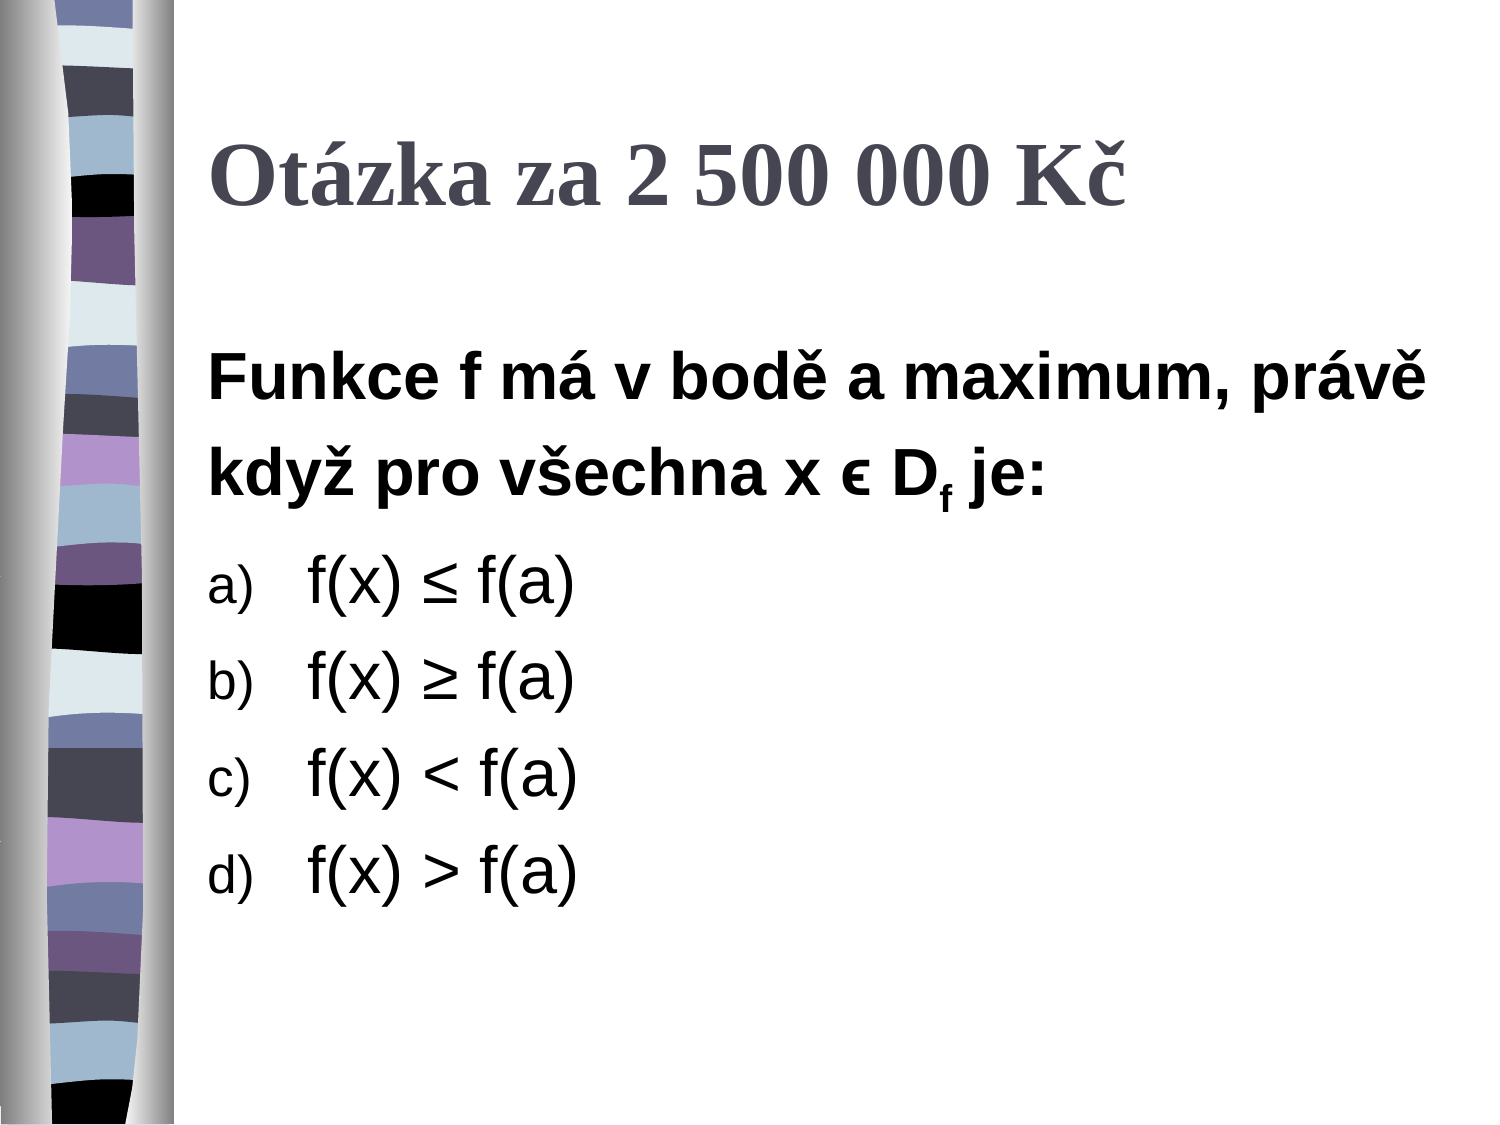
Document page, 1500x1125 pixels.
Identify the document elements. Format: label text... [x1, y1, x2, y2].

title Otázka za 2 500 000 Kč [192, 74, 1468, 263]
list Funkce f má v bodě a maximum, právě když pro všechna x ϵ Df je: f(x) ≤ f(a) f(x) ≥ f(a) f(x) < f(a) f(x) > f(a) [192, 324, 1468, 1001]
